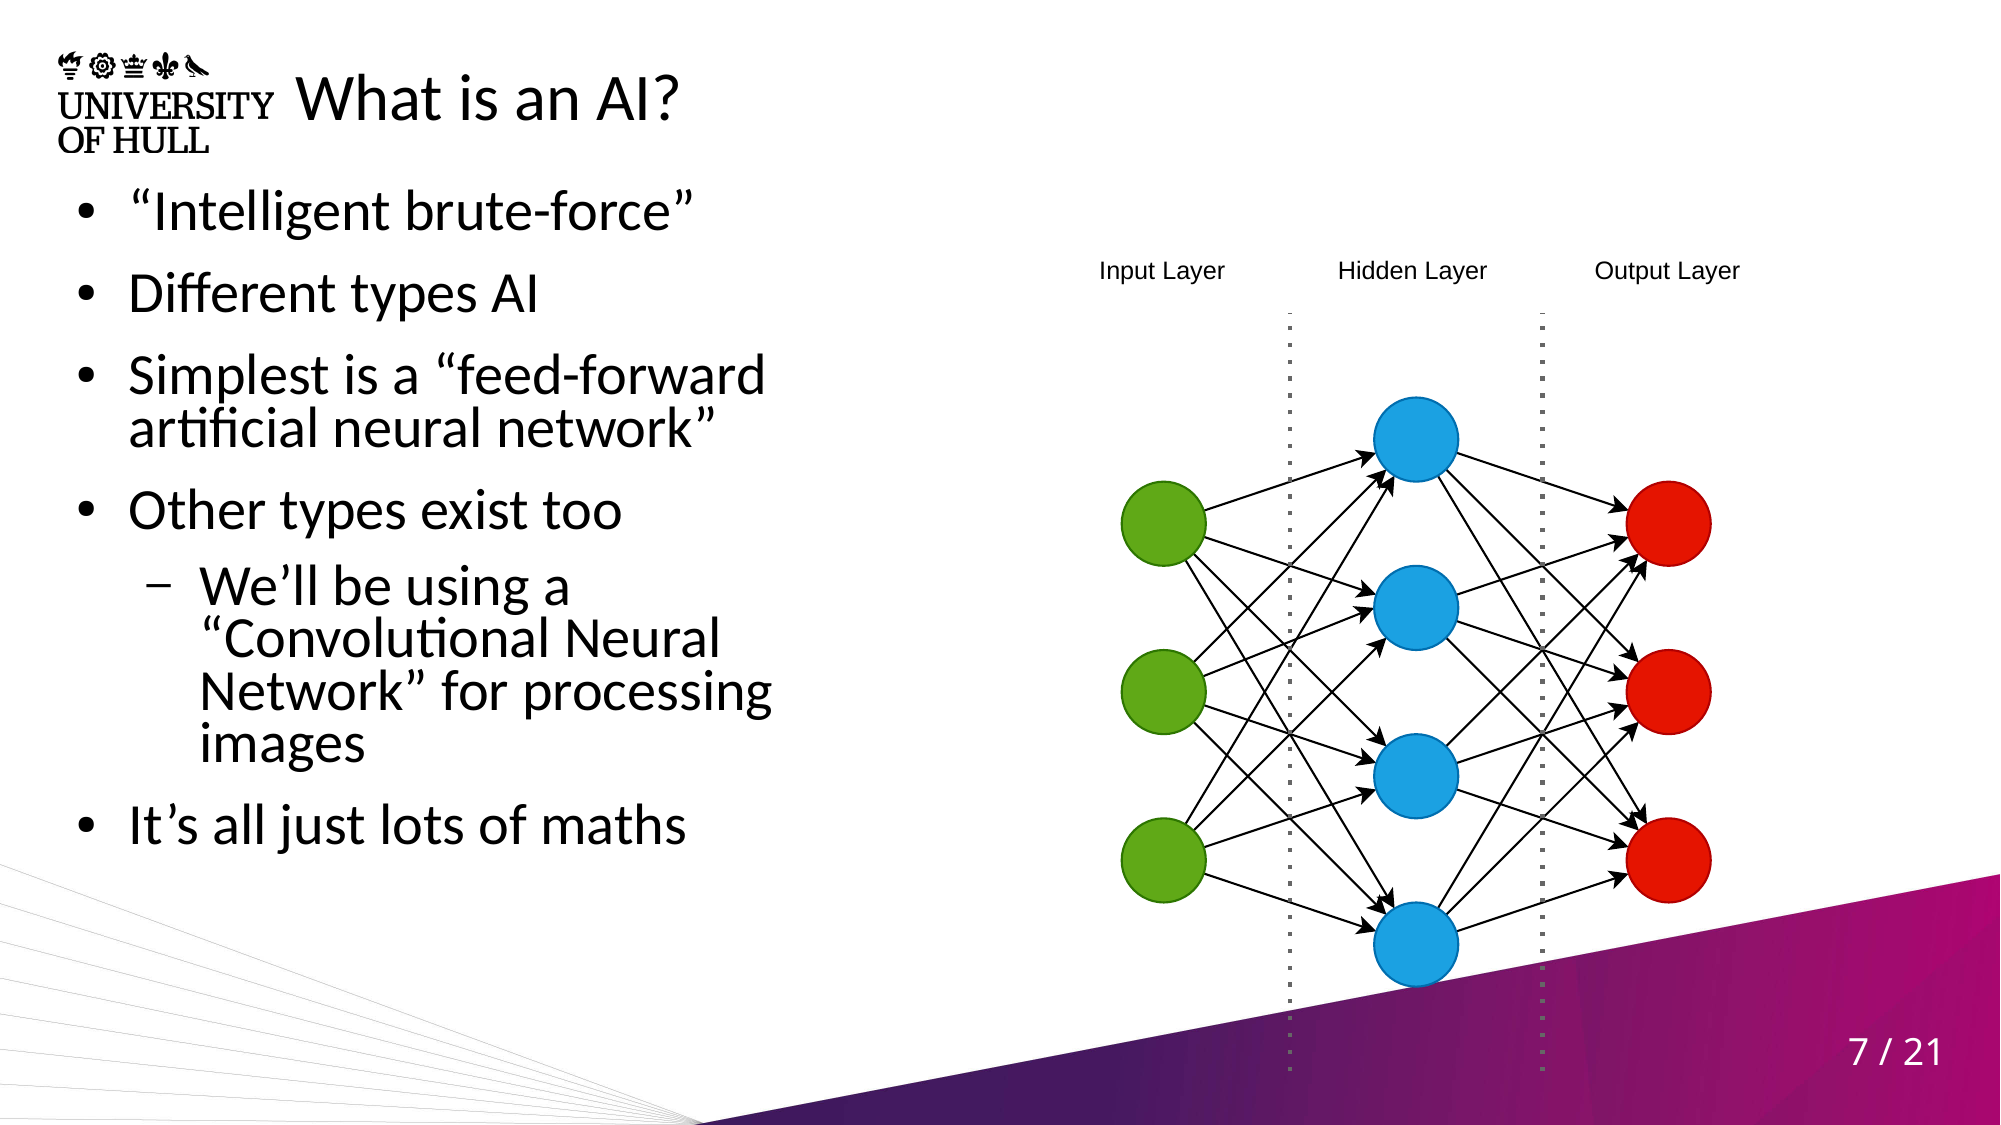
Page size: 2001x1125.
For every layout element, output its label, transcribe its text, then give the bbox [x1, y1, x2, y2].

list “Intelligent brute-force” Different types AI Simplest is a “feed-forward artificial neural network” Other types exist too We’ll be using a “Convolutional Neural Network” for processing images It’s all just lots of maths [58, 188, 934, 957]
title What is an AI? [295, 42, 1932, 166]
text_box <number> / 21 [1570, 1015, 1961, 1087]
picture [0, 0, 2000, 1125]
